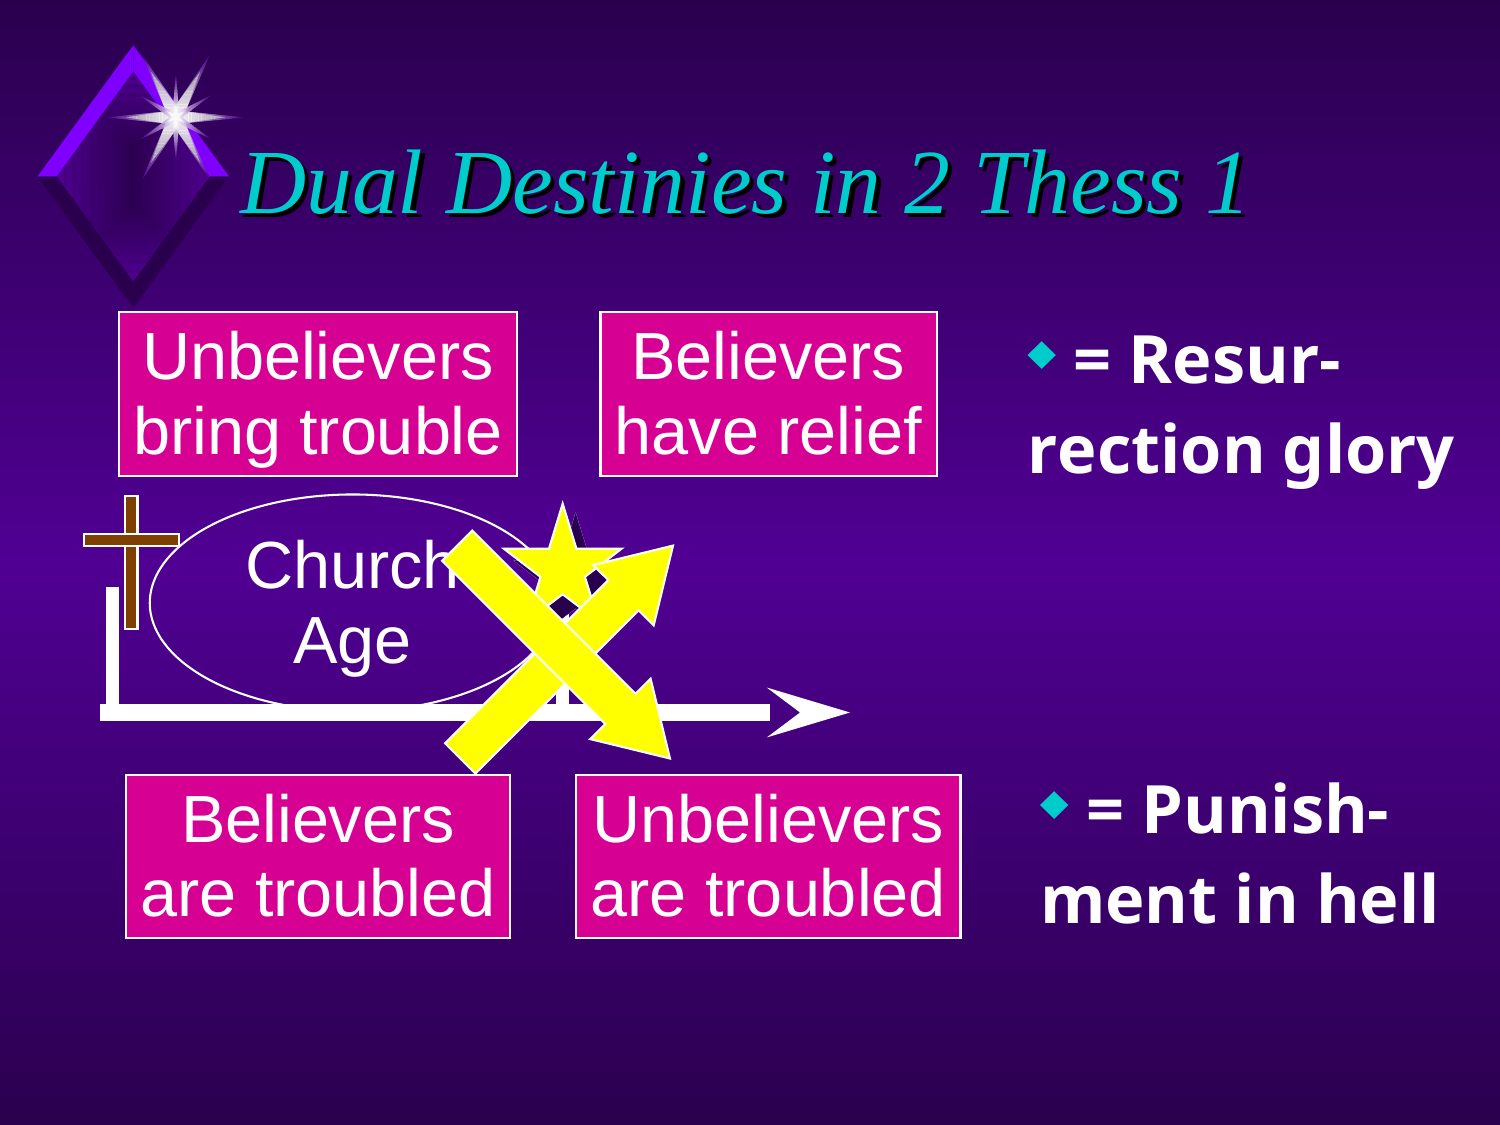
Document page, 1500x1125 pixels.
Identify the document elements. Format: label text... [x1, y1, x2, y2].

text_box Believers have relief [600, 312, 937, 476]
text_box Believers are troubled [126, 774, 511, 939]
text_box Church Age [149, 494, 540, 704]
text_box Unbelievers bring trouble [118, 312, 518, 476]
text_box [442, 503, 674, 774]
text_box = Punish-ment in hell [1024, 754, 1488, 952]
text_box [83, 496, 180, 629]
text_box = Resur- rection glory [1012, 304, 1476, 502]
text_box Unbelievers are troubled [576, 774, 961, 939]
title Dual Destinies in 2 Thess 1 [224, 78, 1388, 288]
